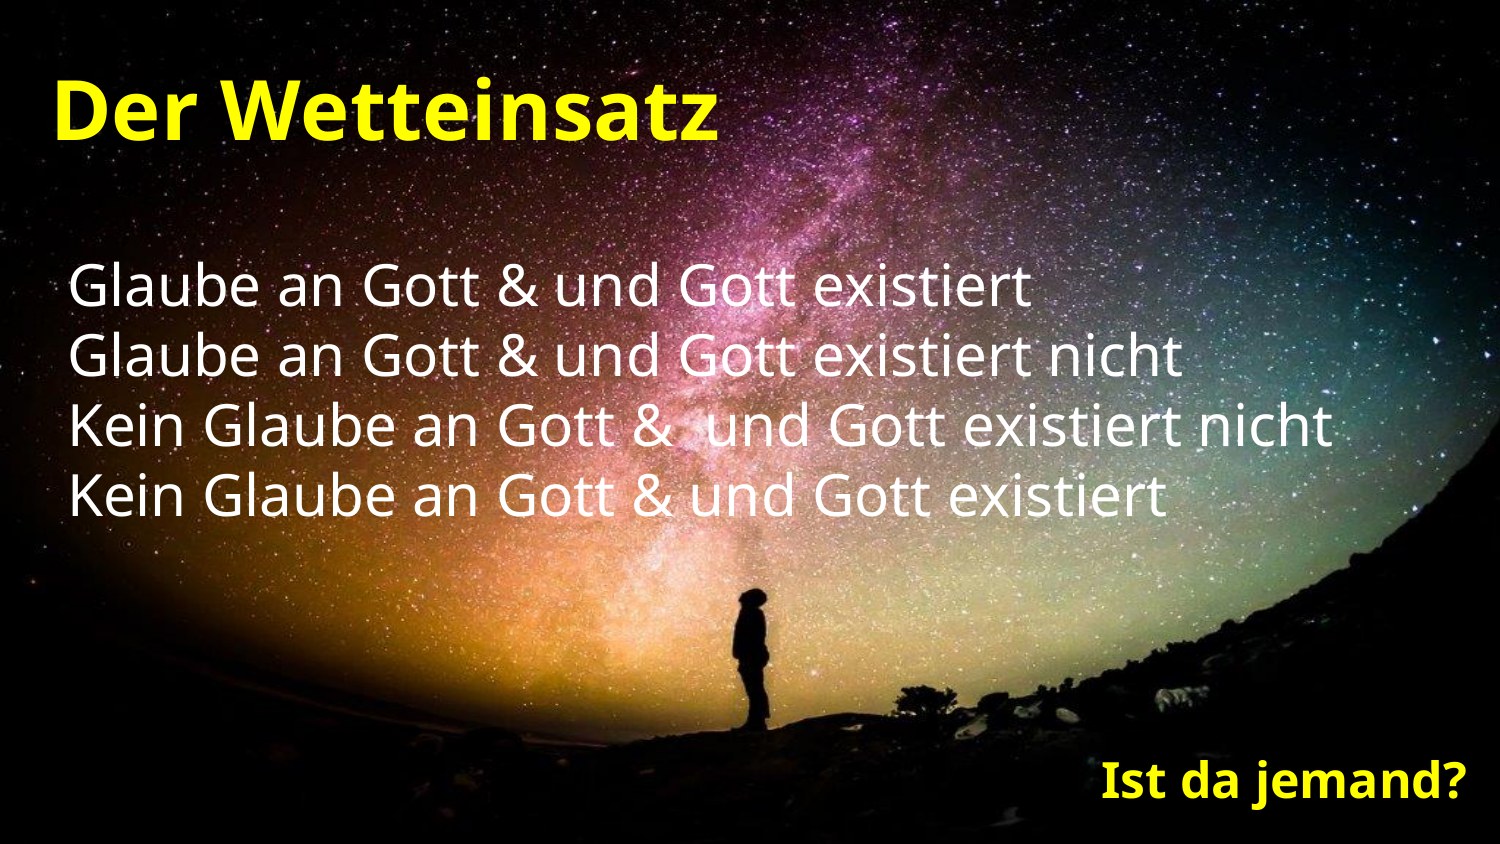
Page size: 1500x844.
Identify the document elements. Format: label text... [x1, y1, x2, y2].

text_box Ist da jemand? [1021, 740, 1483, 817]
picture [0, 0, 1500, 844]
title Der Wetteinsatz [35, 36, 1386, 178]
text_box Glaube an Gott & und Gott existiert Glaube an Gott & und Gott existiert nicht Kein Glaube an Gott & und Gott existiert nicht Kein Glaube an Gott & und Gott existiert [21, 240, 1489, 537]
